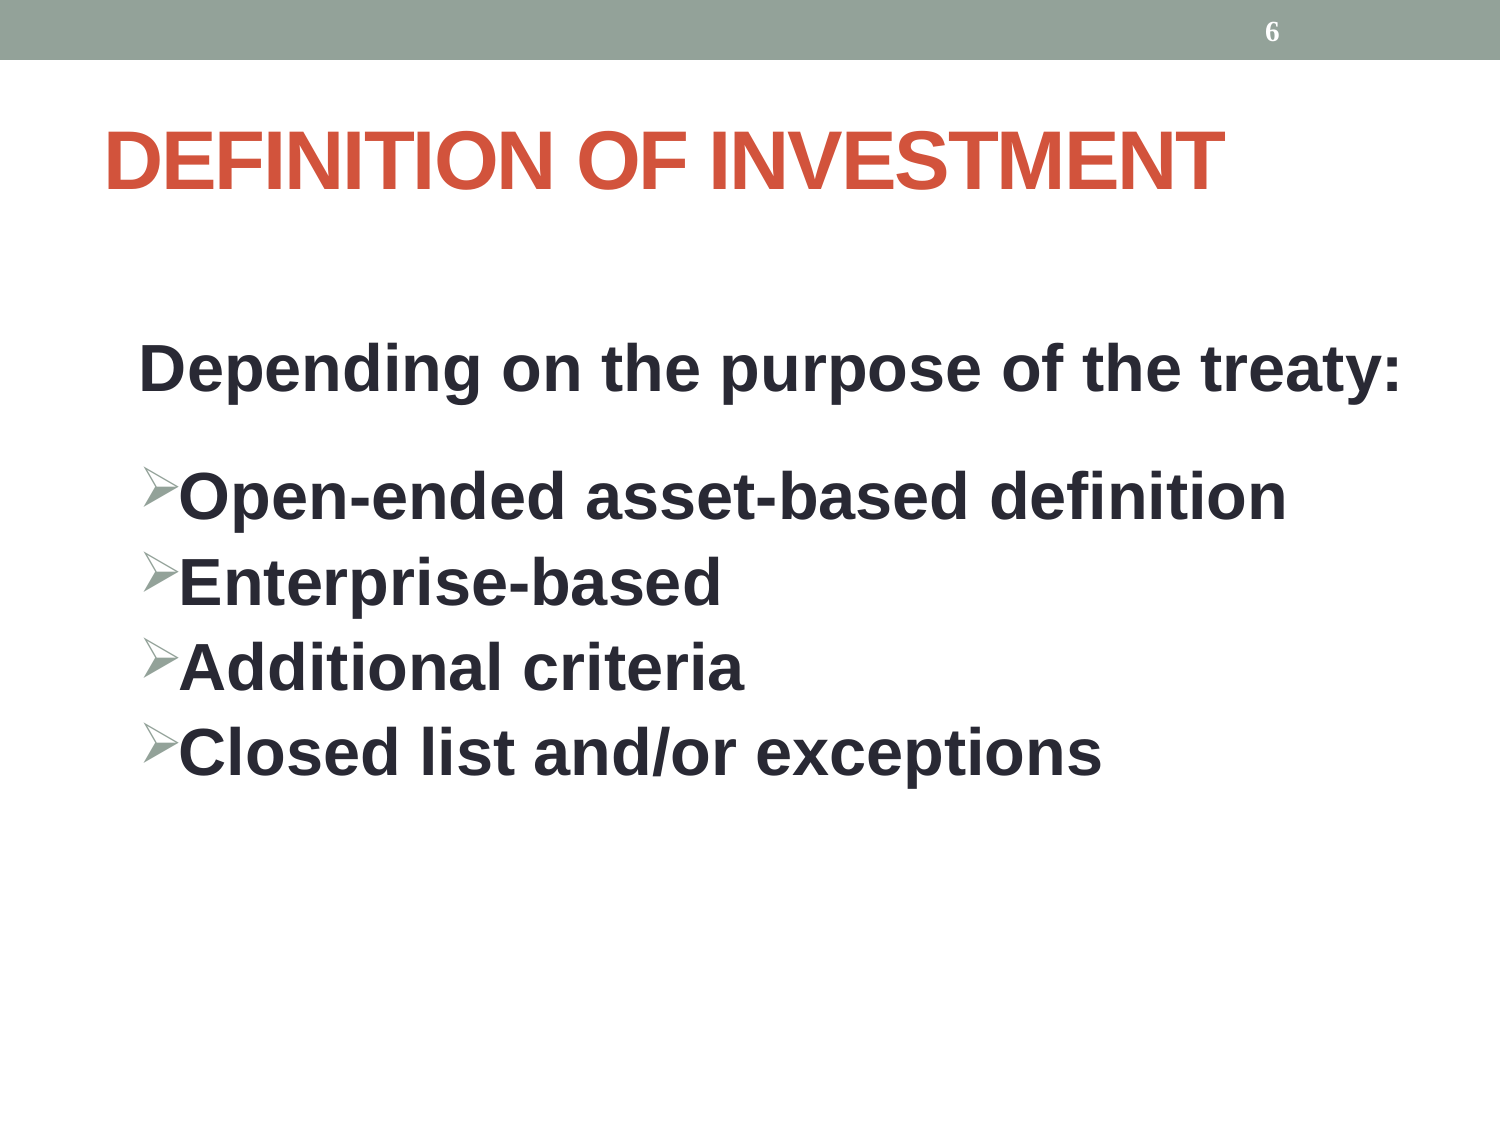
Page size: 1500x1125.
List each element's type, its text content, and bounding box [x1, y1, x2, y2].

list Depending on the purpose of the treaty: Open-ended asset-based definition Enterprise-based Additional criteria Closed list and/or exceptions [123, 326, 1427, 852]
title DEFINITION OF INVESTMENT [88, 78, 1376, 234]
slide_number <編號> [1250, 3, 1425, 57]
